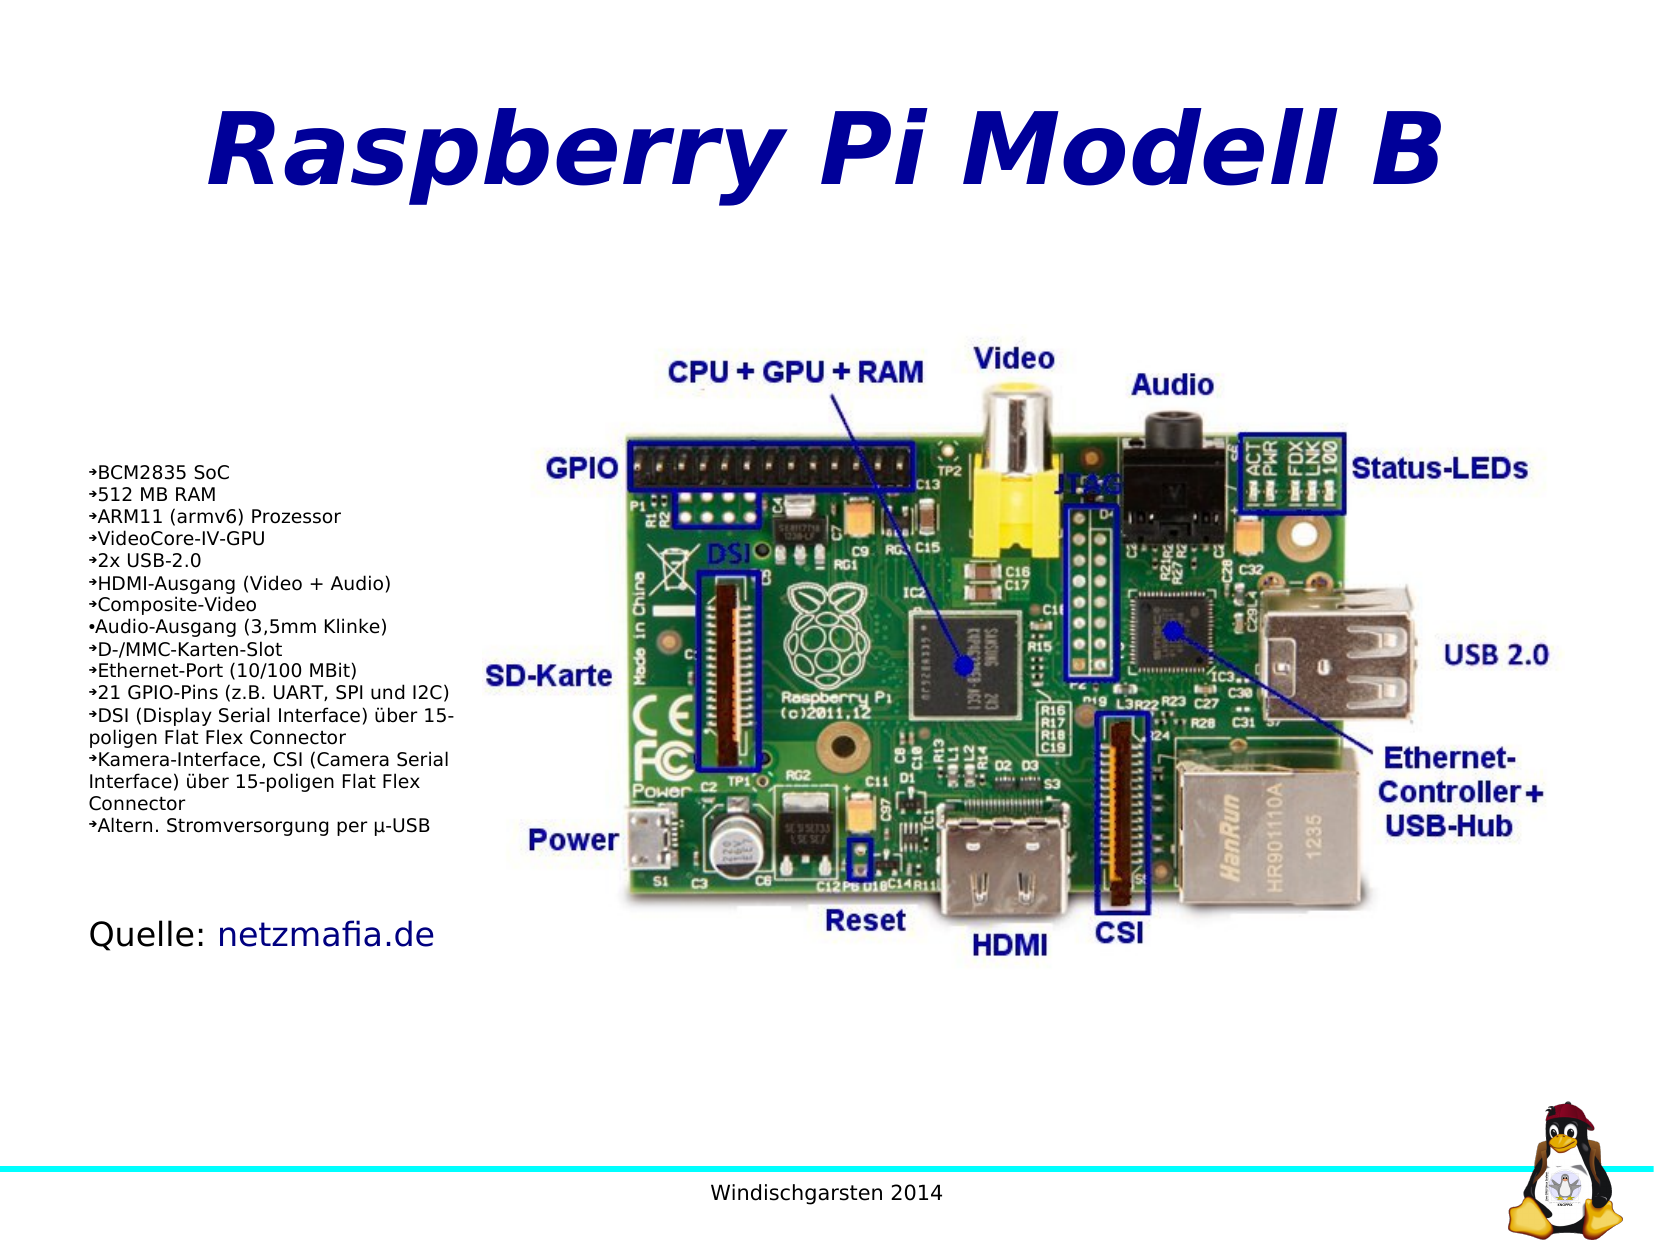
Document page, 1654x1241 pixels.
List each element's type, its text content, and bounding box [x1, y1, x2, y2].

text_box BCM2835 SoC 512 MB RAM ARM11 (armv6) Prozessor VideoCore-IV-GPU 2x USB-2.0 HDMI-Ausgang (Video + Audio) Composite-Video Audio-Ausgang (3,5mm Klinke) D-/MMC-Karten-Slot Ethernet-Port (10/100 MBit) 21 GPIO-Pins (z.B. UART, SPI und I2C) DSI (Display Serial Interface) über 15-poligen Flat Flex Connector Kamera-Interface, CSI (Camera Serial Interface) über 15-poligen Flat Flex Connector Altern. Stromversorgung per µ-USB [88, 462, 473, 857]
title Raspberry Pi Modell B [121, 46, 1534, 254]
picture [482, 324, 1565, 993]
text_box Quelle: netzmafia.de [88, 915, 532, 954]
picture [1505, 1100, 1625, 1241]
